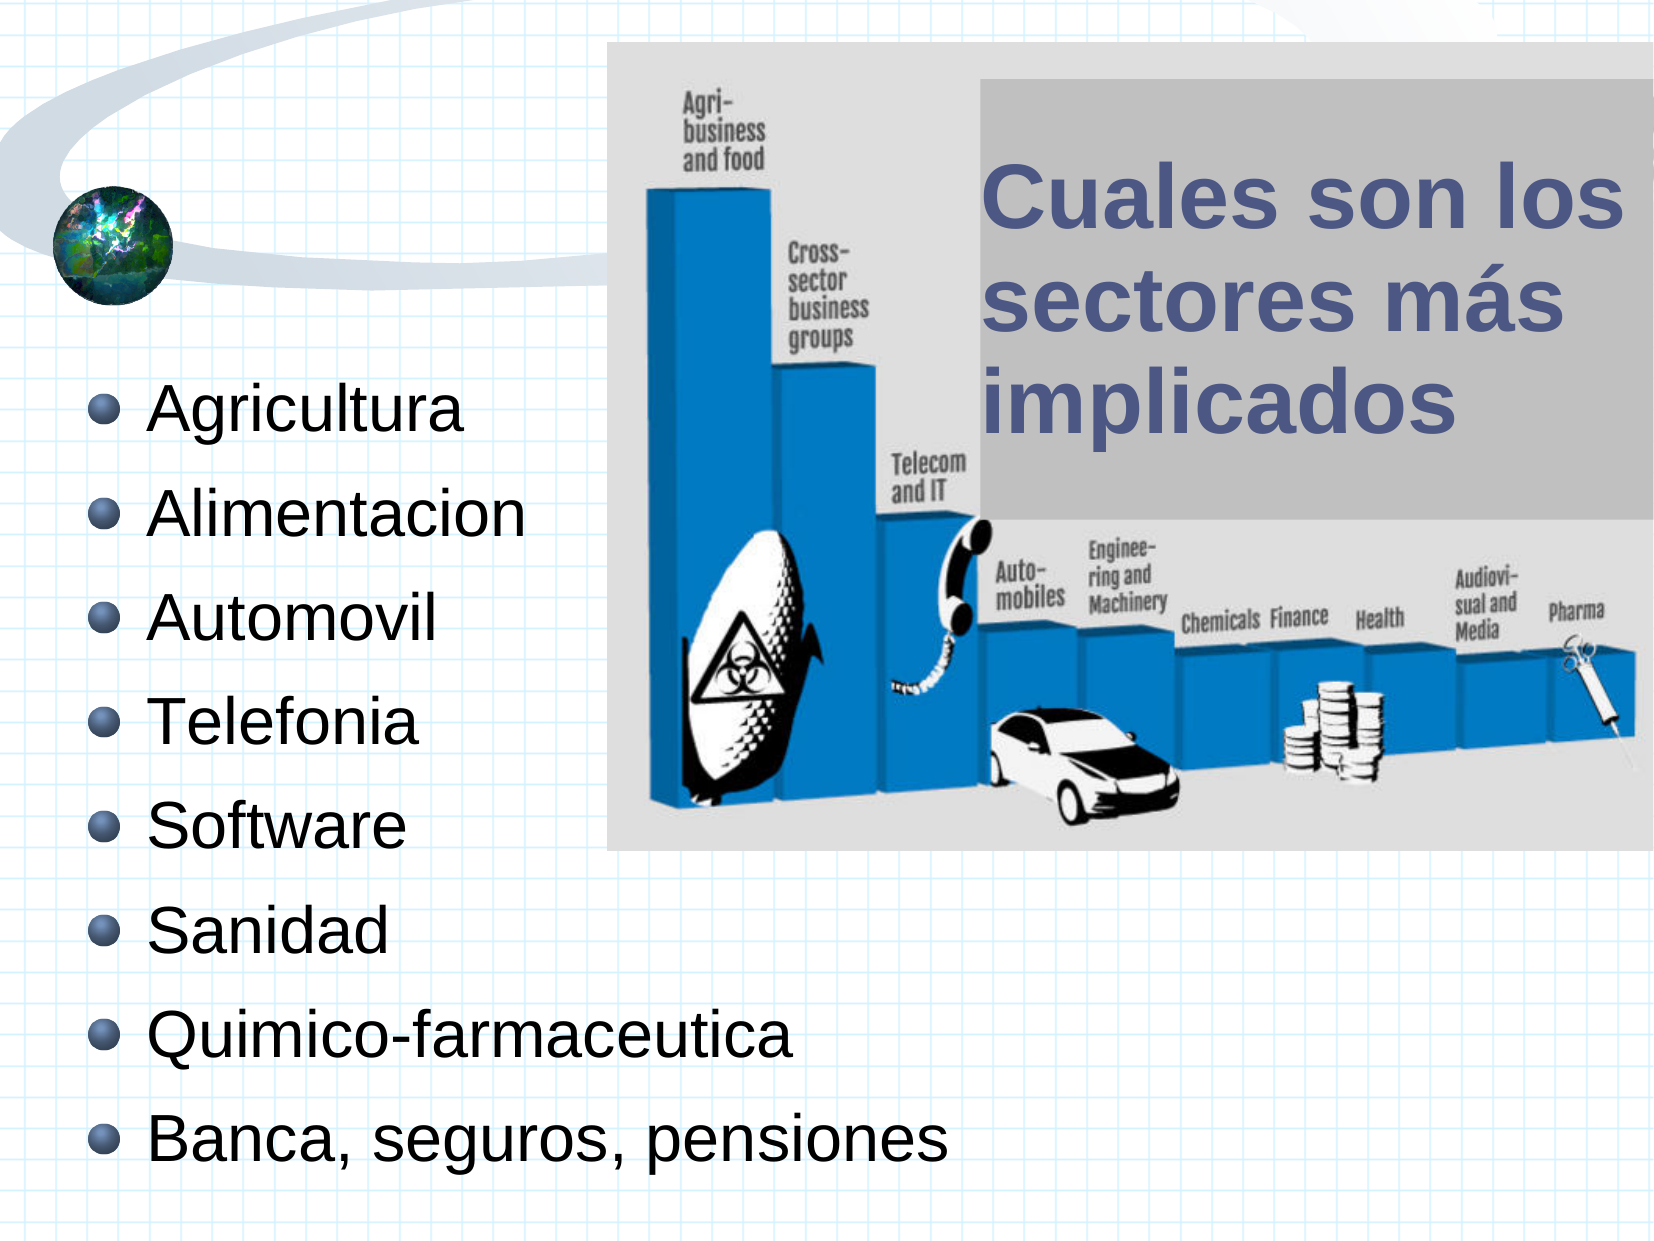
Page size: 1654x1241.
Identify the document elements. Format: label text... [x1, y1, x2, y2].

title Cuales son los sectores más implicados [980, 79, 1654, 520]
picture [0, 0, 385, 140]
picture [0, 0, 1654, 1241]
list Agricultura Alimentacion Automovil Telefonia Software Sanidad Quimico-farmaceutica Banca, seguros, pensiones [75, 371, 1576, 1177]
